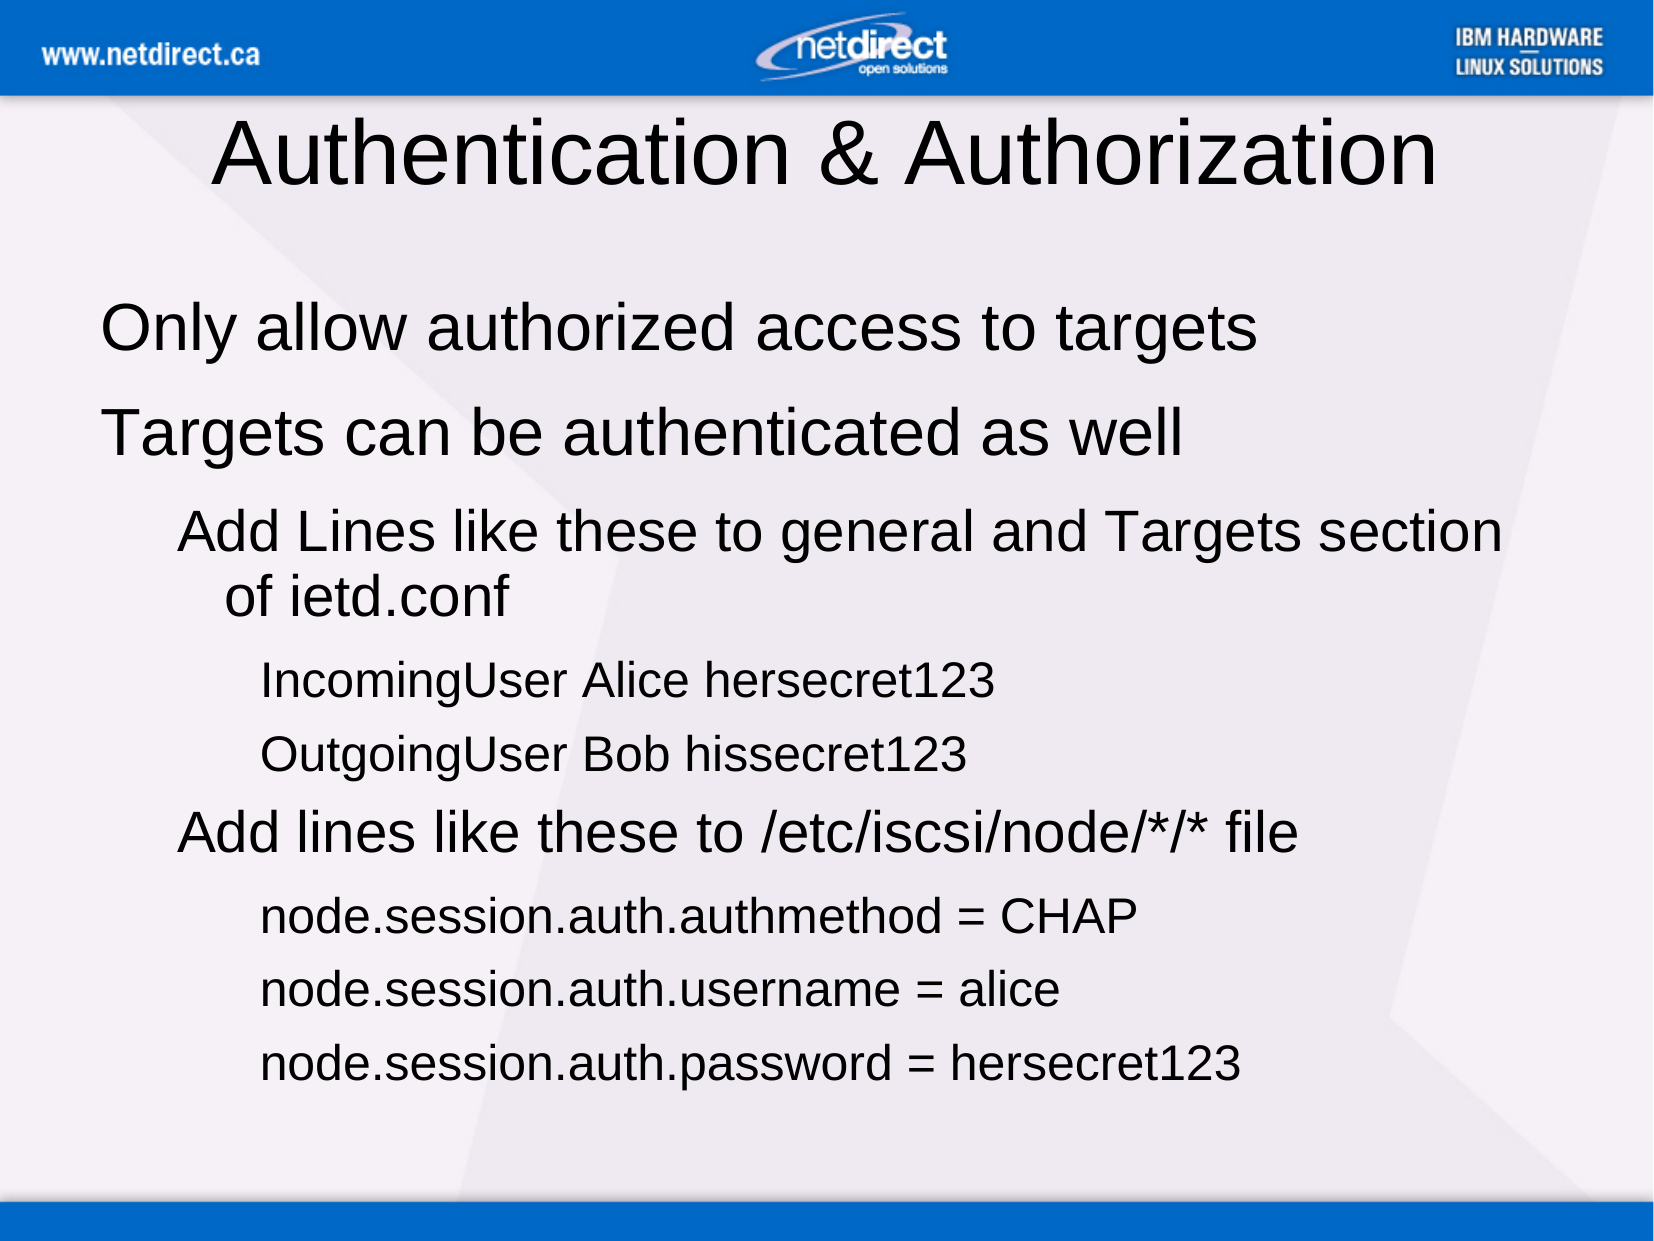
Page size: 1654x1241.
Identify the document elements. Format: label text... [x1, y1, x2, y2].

list Only allow authorized access to targets Targets can be authenticated as well Add Lines like these to general and Targets section of ietd.conf IncomingUser Alice hersecret123 OutgoingUser Bob hissecret123 Add lines like these to /etc/iscsi/node/*/* file node.session.auth.authmethod = CHAP node.session.auth.username = alice node.session.auth.password = hersecret123 [82, 290, 1571, 1161]
picture [0, 0, 1654, 1241]
title Authentication & Authorization [82, 56, 1571, 250]
